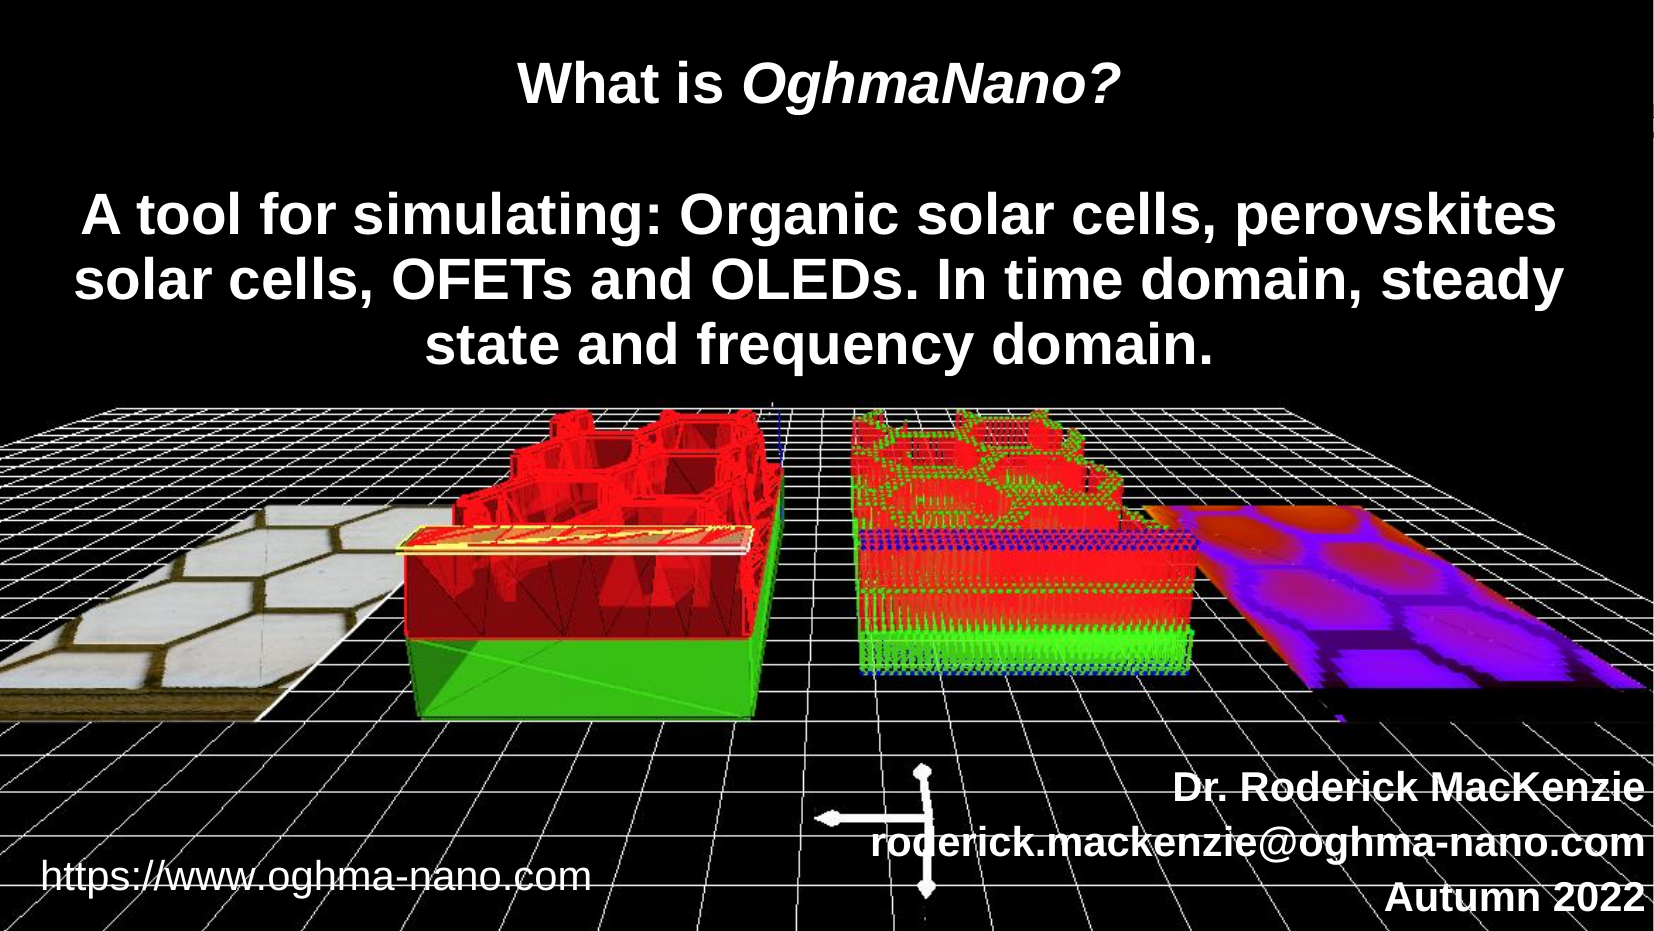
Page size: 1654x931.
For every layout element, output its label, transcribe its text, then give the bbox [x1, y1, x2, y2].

picture [0, 104, 1654, 931]
text_box https://www.oghma-nano.com [25, 841, 887, 907]
title What is OghmaNano? A tool for simulating: Organic solar cells, perovskites solar cells, OFETs and OLEDs. In time domain, steady state and frequency domain. [11, 51, 1629, 442]
text_box [0, 0, 1654, 104]
subtitle Dr. Roderick MacKenzie roderick.mackenzie@oghma-nano.com Autumn 2022 [93, 763, 1647, 920]
